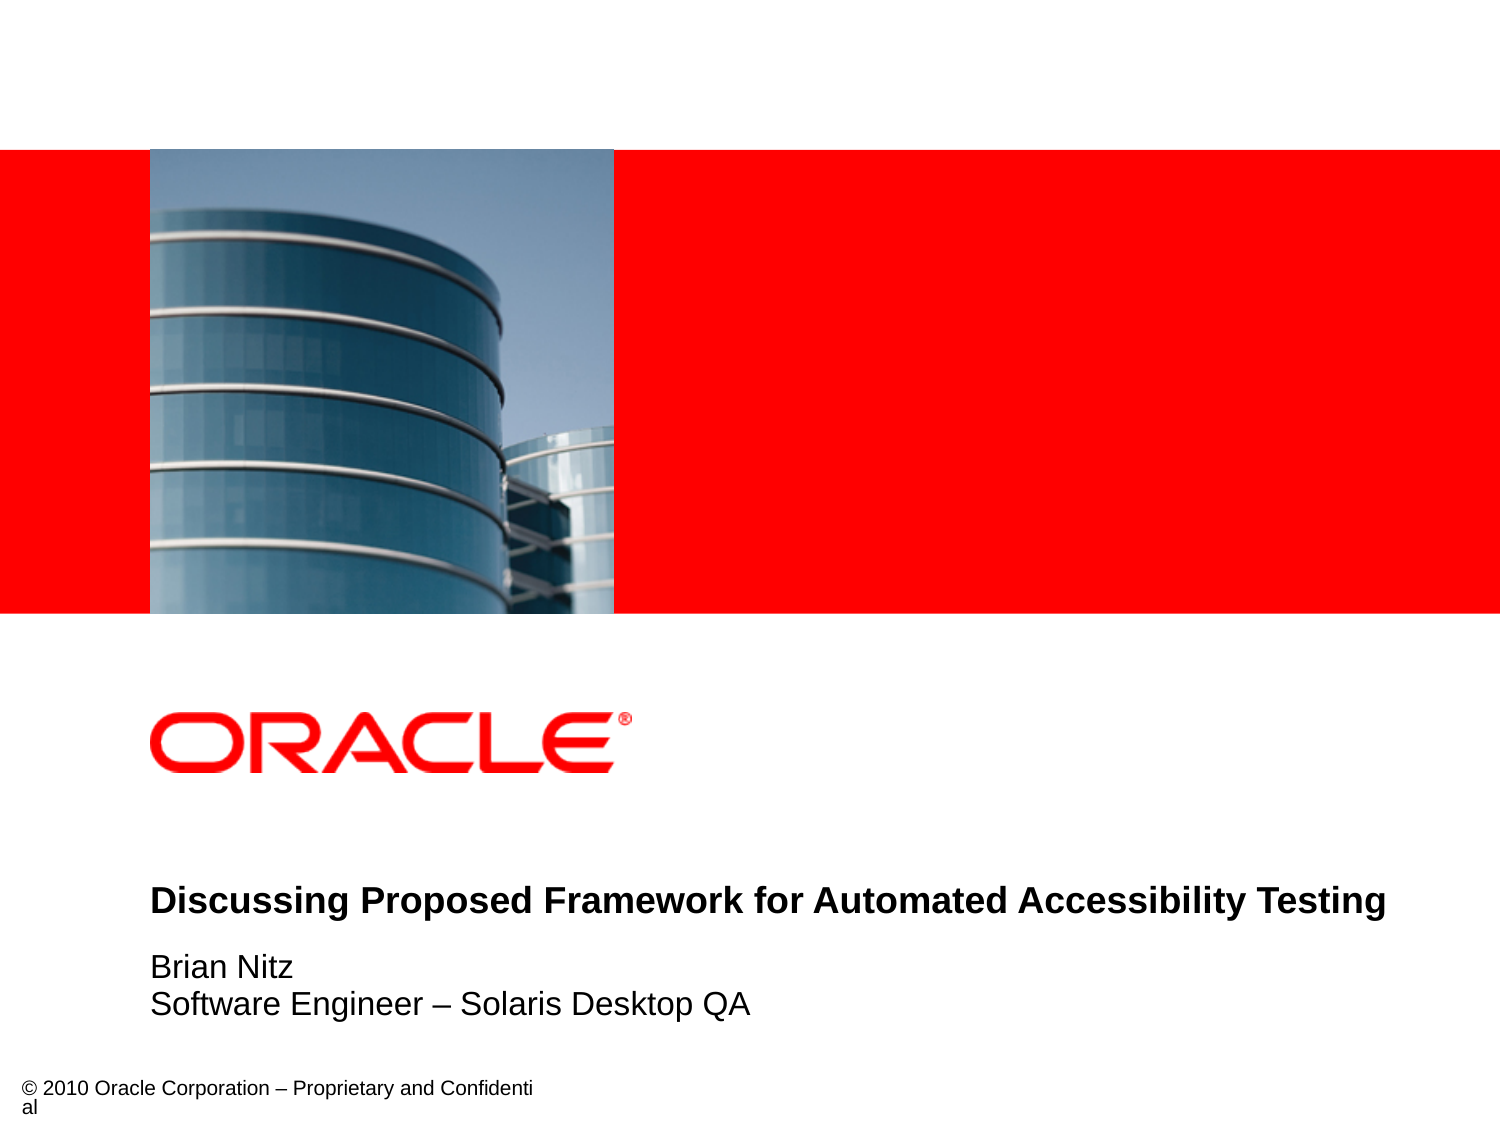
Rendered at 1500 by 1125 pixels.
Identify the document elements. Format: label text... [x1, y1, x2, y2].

picture [150, 712, 632, 773]
picture [150, 149, 614, 614]
title Discussing Proposed Framework for Automated Accessibility Testing [150, 862, 1426, 938]
subtitle Brian Nitz Software Engineer – Solaris Desktop QA [150, 948, 1426, 1023]
